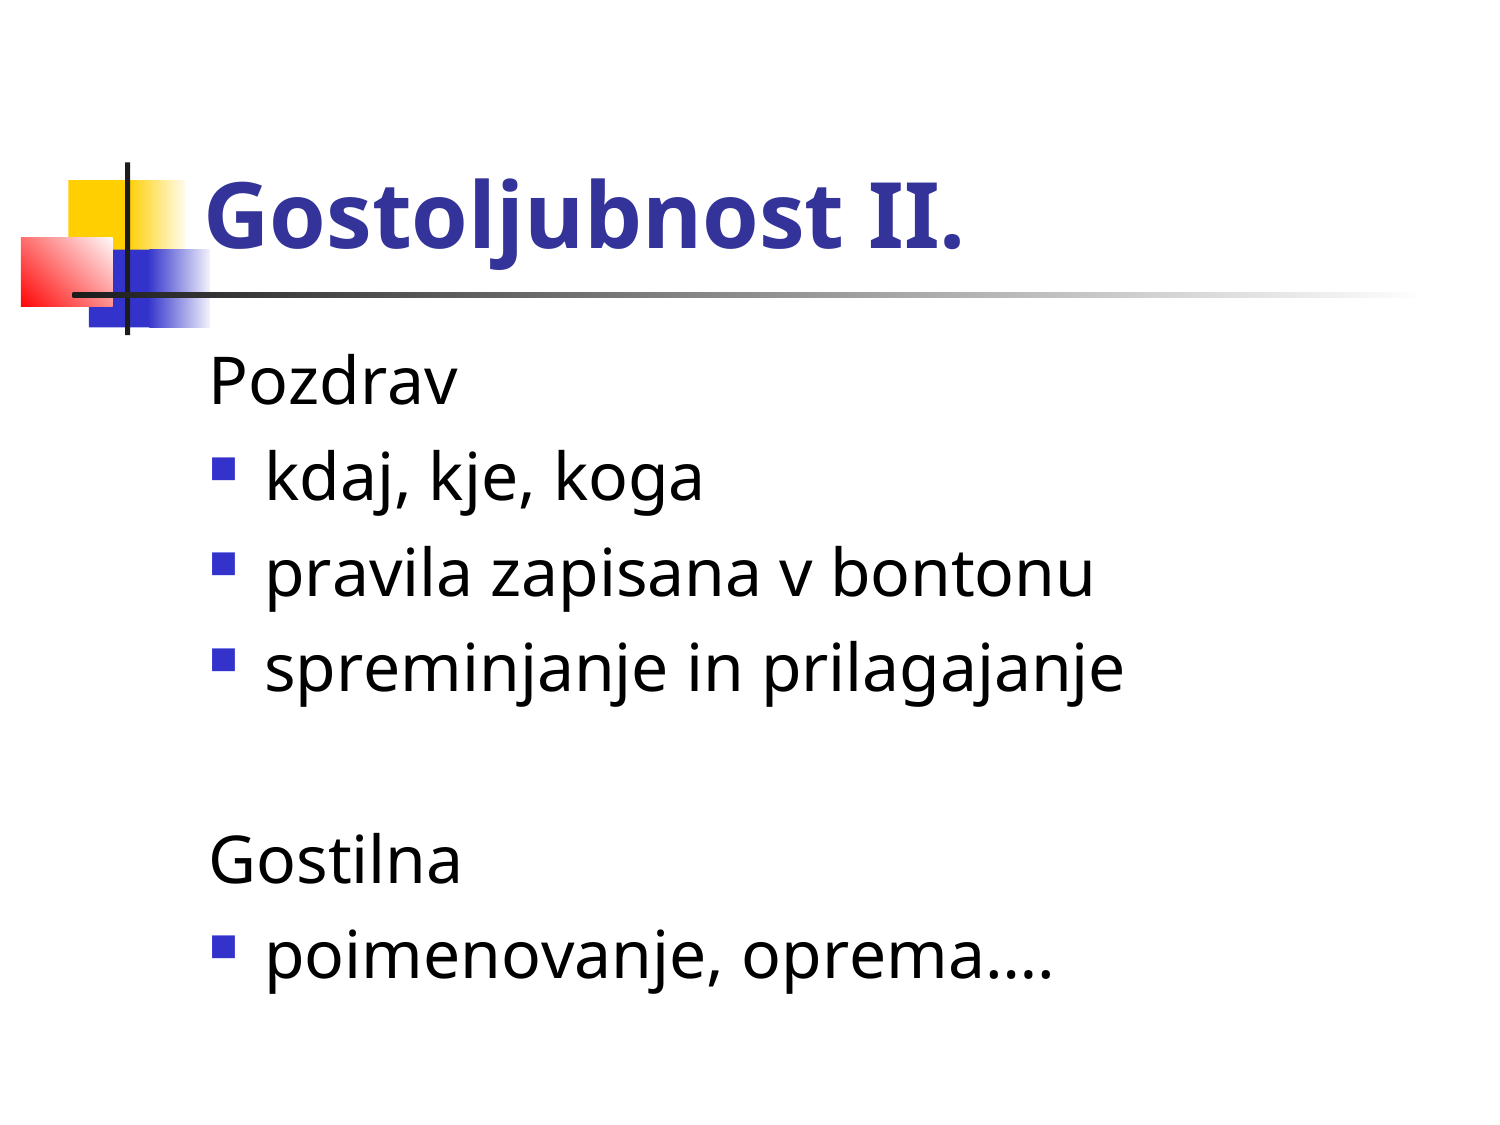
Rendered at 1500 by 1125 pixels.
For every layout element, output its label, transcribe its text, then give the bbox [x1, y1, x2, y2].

title Gostoljubnost II. [188, 35, 1468, 276]
list Pozdrav kdaj, kje, koga pravila zapisana v bontonu spreminjanje in prilagajanje Gostilna poimenovanje, oprema…. [193, 331, 1469, 1007]
